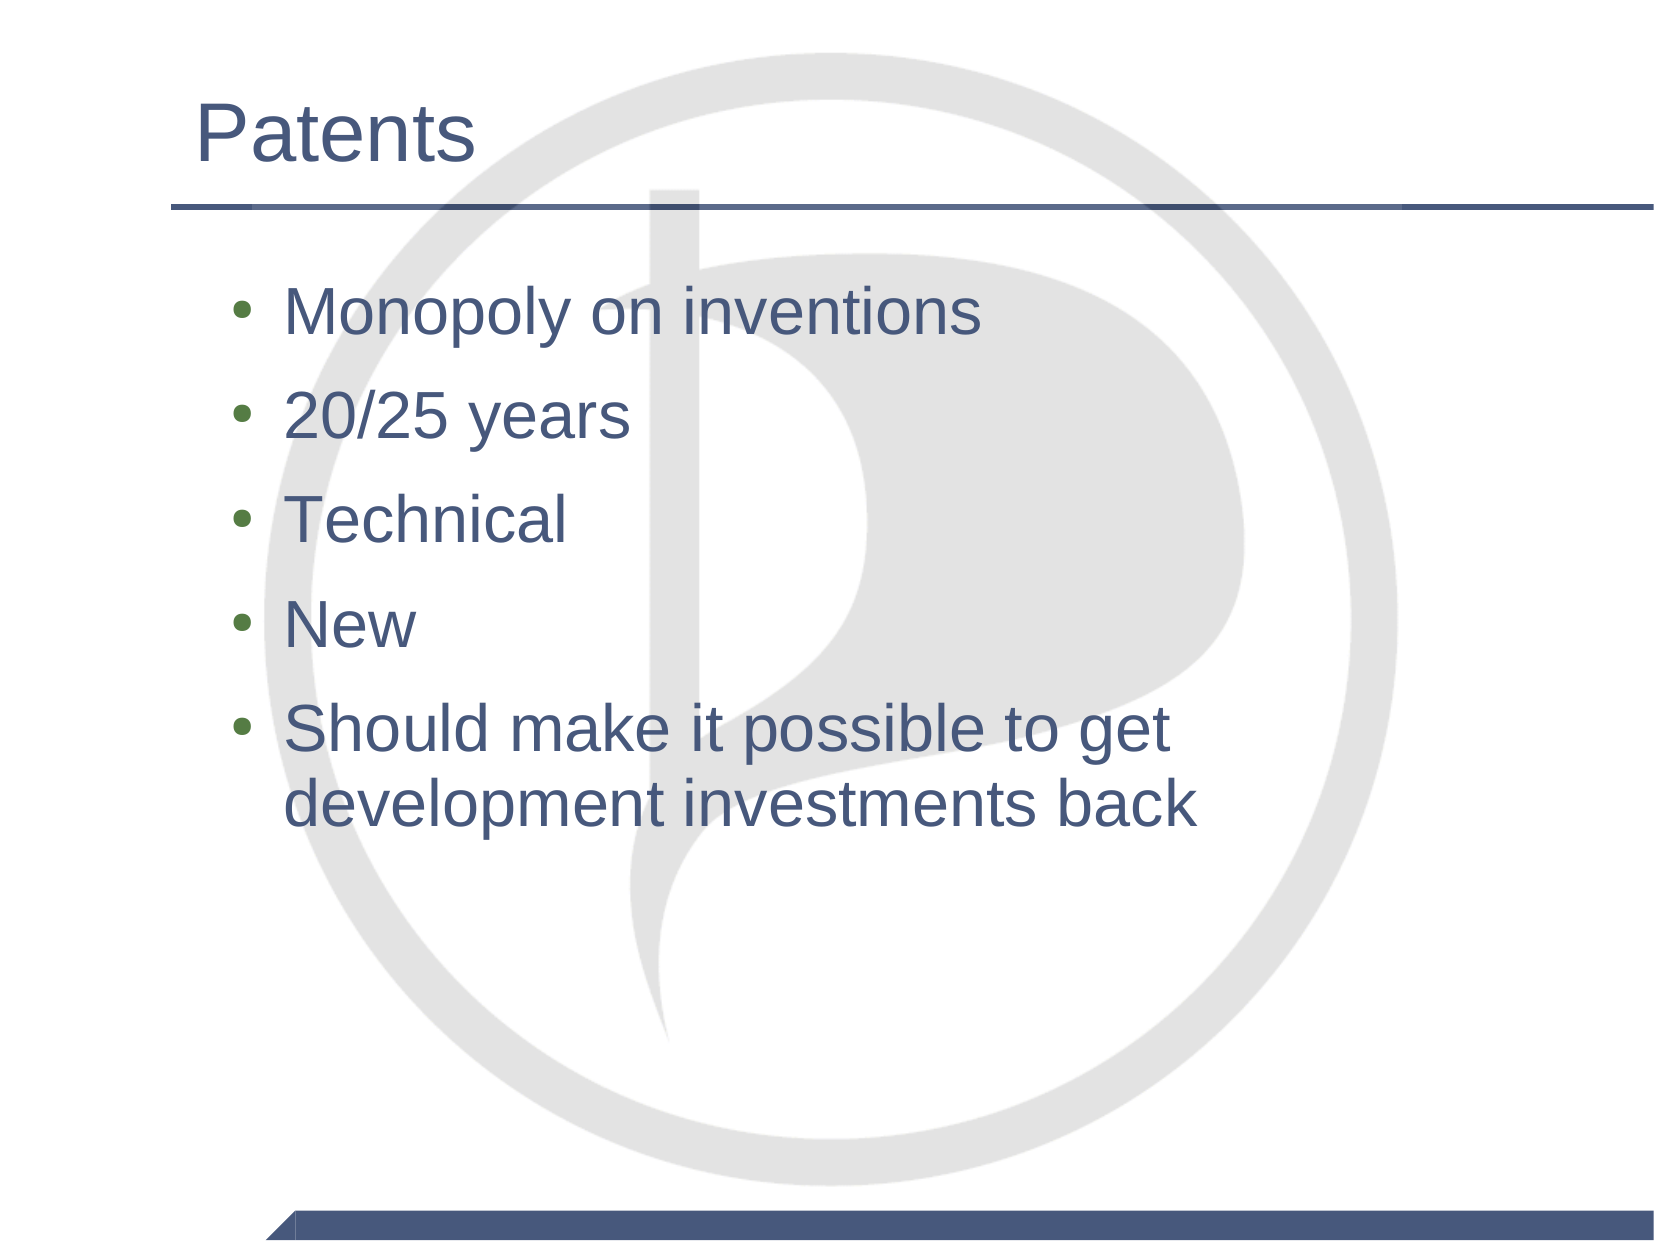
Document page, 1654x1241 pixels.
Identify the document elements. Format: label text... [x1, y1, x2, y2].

title Patents [194, 29, 1530, 237]
list Monopoly on inventions 20/25 years Technical New Should make it possible to get development investments back [212, 274, 1530, 1093]
